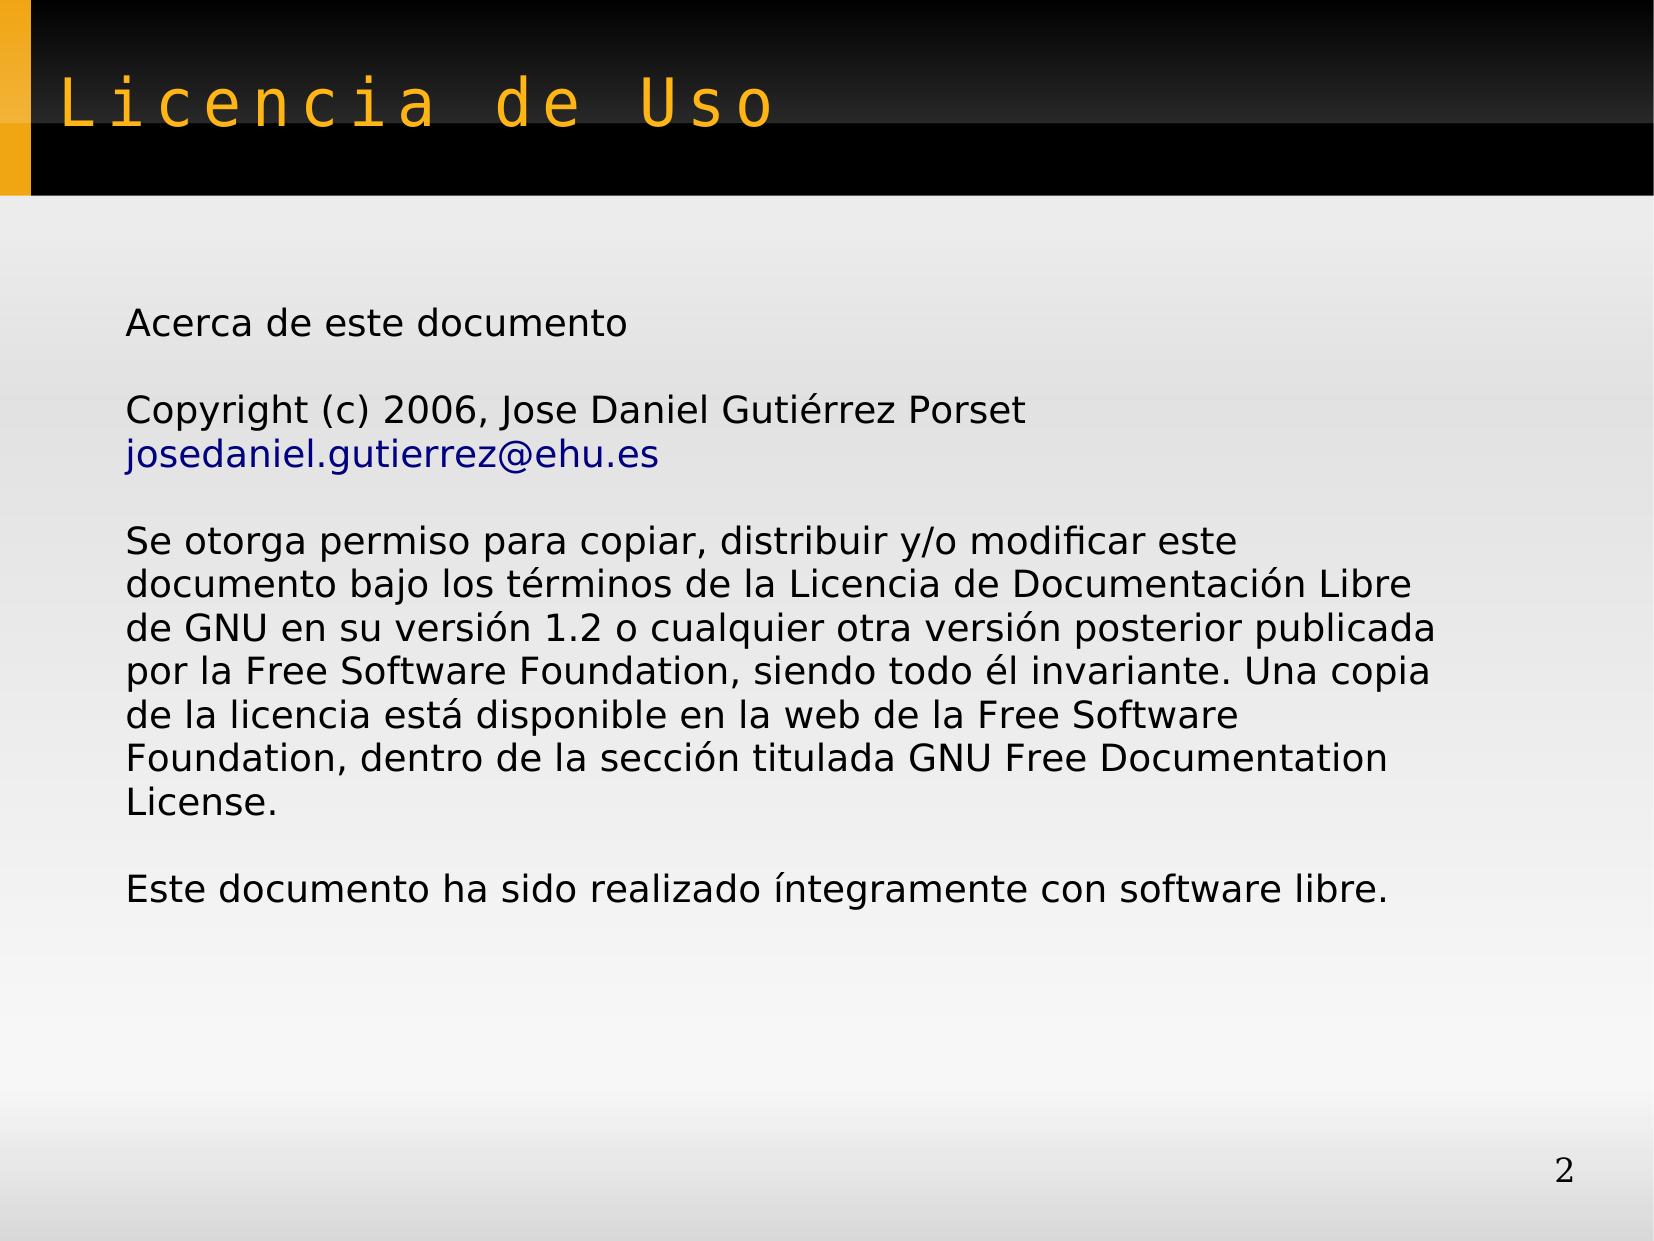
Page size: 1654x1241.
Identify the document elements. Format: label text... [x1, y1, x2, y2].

picture [0, 0, 1654, 1241]
title Licencia de Uso [59, 29, 1506, 178]
text_box Acerca de este documento Copyright (c) 2006, Jose Daniel Gutiérrez Porset josedaniel.gutierrez@ehu.es Se otorga permiso para copiar, distribuir y/o modificar este documento bajo los términos de la Licencia de Documentación Libre de GNU en su versión 1.2 o cualquier otra versión posterior publicada por la Free Software Foundation, siendo todo él invariante. Una copia de la licencia está disponible en la web de la Free Software Foundation, dentro de la sección titulada GNU Free Documentation License. Este documento ha sido realizado íntegramente con software libre. [110, 294, 1477, 1093]
